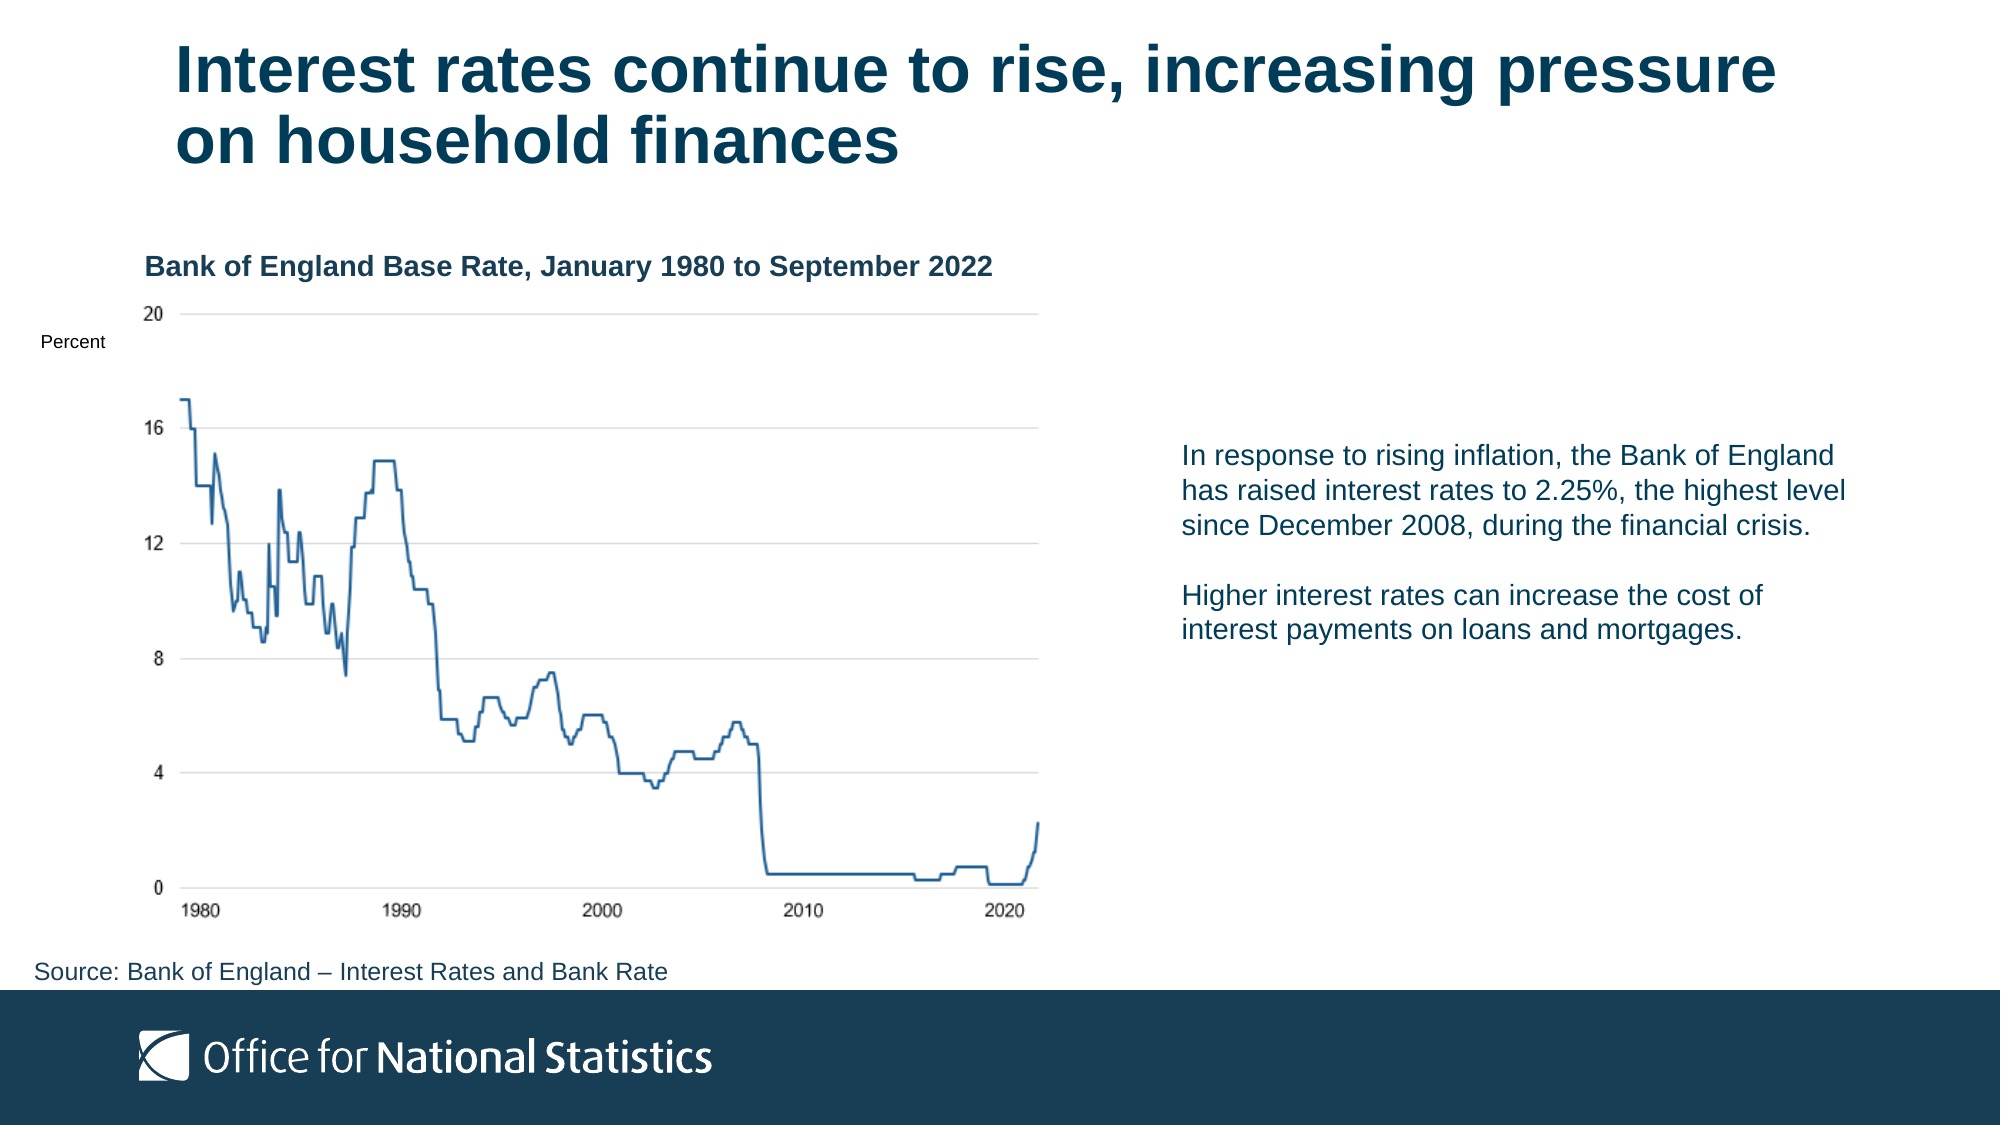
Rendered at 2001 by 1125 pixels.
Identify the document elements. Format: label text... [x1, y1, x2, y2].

picture [141, 302, 1078, 927]
text_box Source: Bank of England – Interest Rates and Bank Rate [33, 947, 1969, 993]
text_box Bank of England Base Rate, January 1980 to September 2022 [144, 238, 1024, 290]
text_box In response to rising inflation, the Bank of England has raised interest rates to 2.25%, the highest level since December 2008, during the financial crisis. Higher interest rates can increase the cost of interest payments on loans and mortgages. [1166, 428, 1864, 656]
title Interest rates continue to rise, increasing pressure on household finances [160, 26, 1886, 187]
text_box Percent [25, 322, 141, 372]
